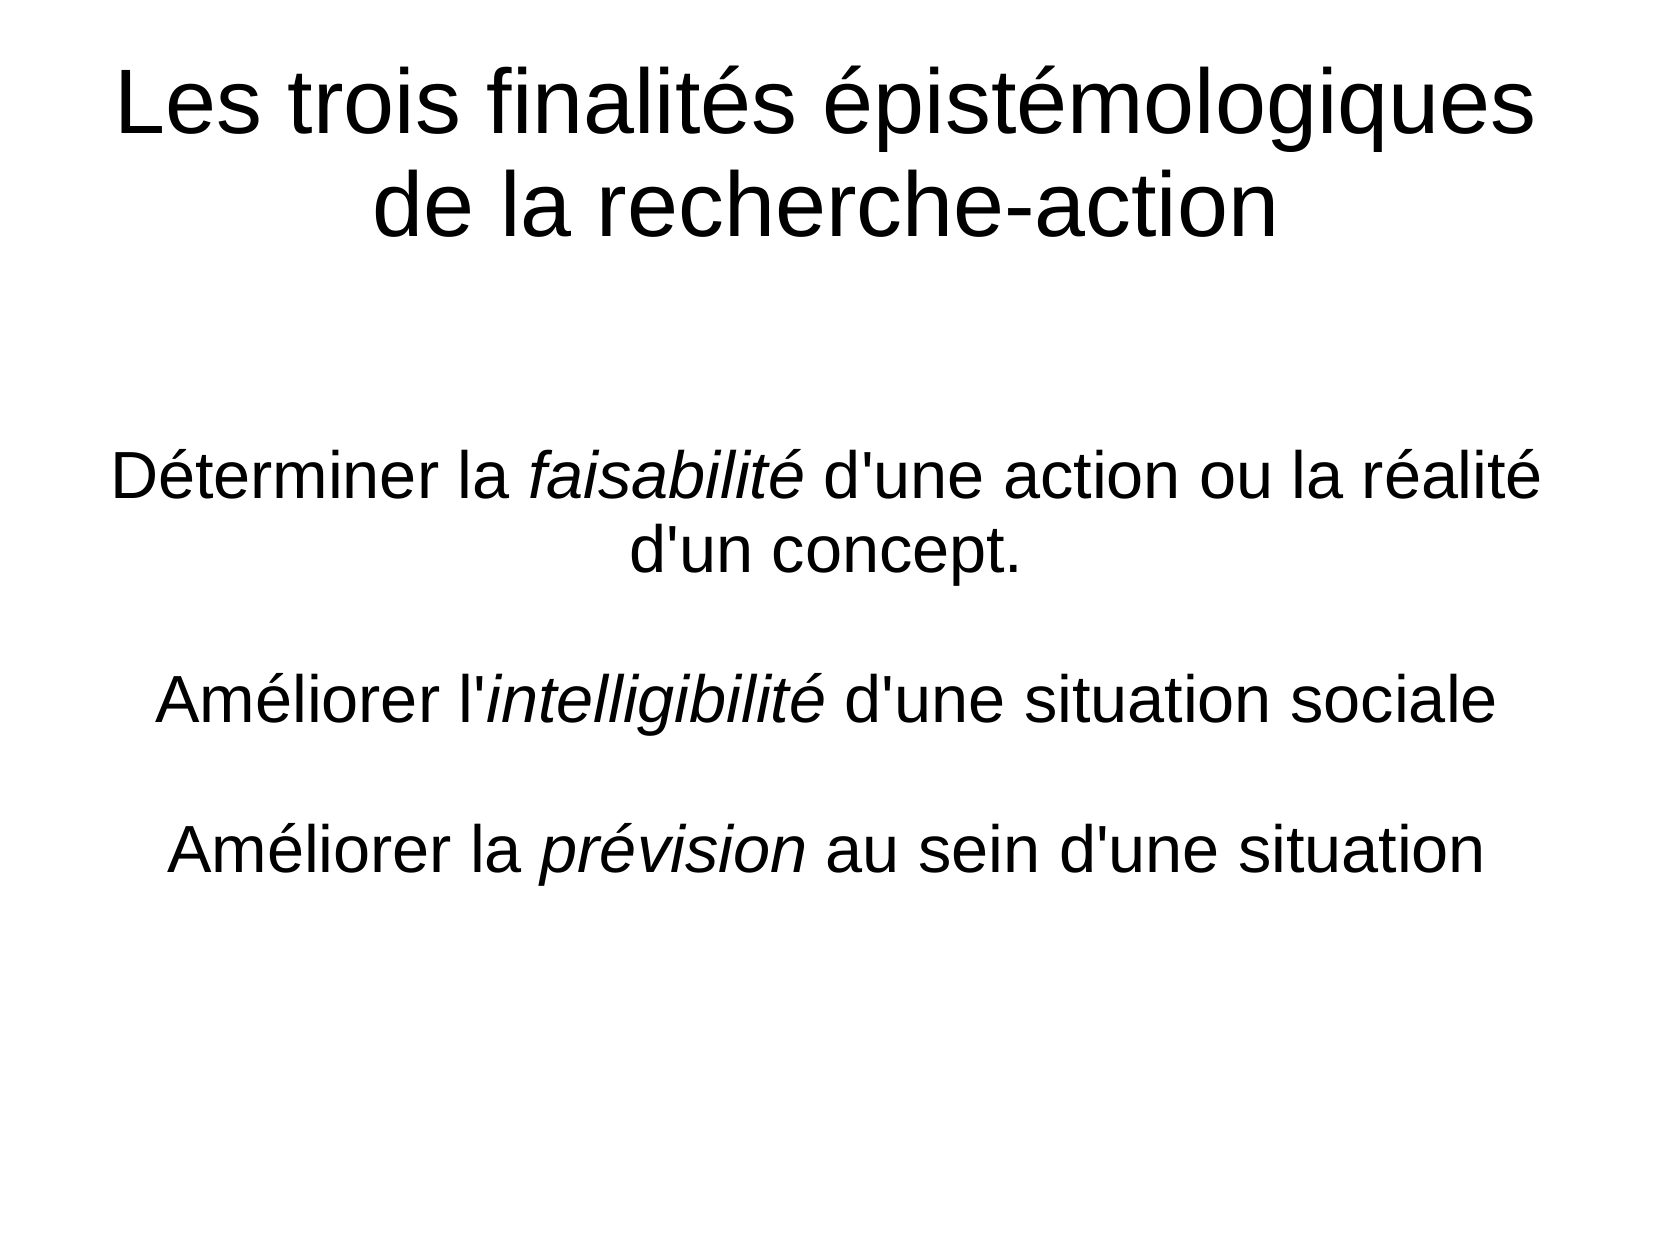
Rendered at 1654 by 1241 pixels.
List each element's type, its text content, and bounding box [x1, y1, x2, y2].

title Les trois finalités épistémologiques de la recherche-action [82, 50, 1571, 256]
subtitle Déterminer la faisabilité d'une action ou la réalité d'un concept. Améliorer l'intelligibilité d'une situation sociale Améliorer la prévision au sein d'une situation [82, 297, 1571, 1102]
